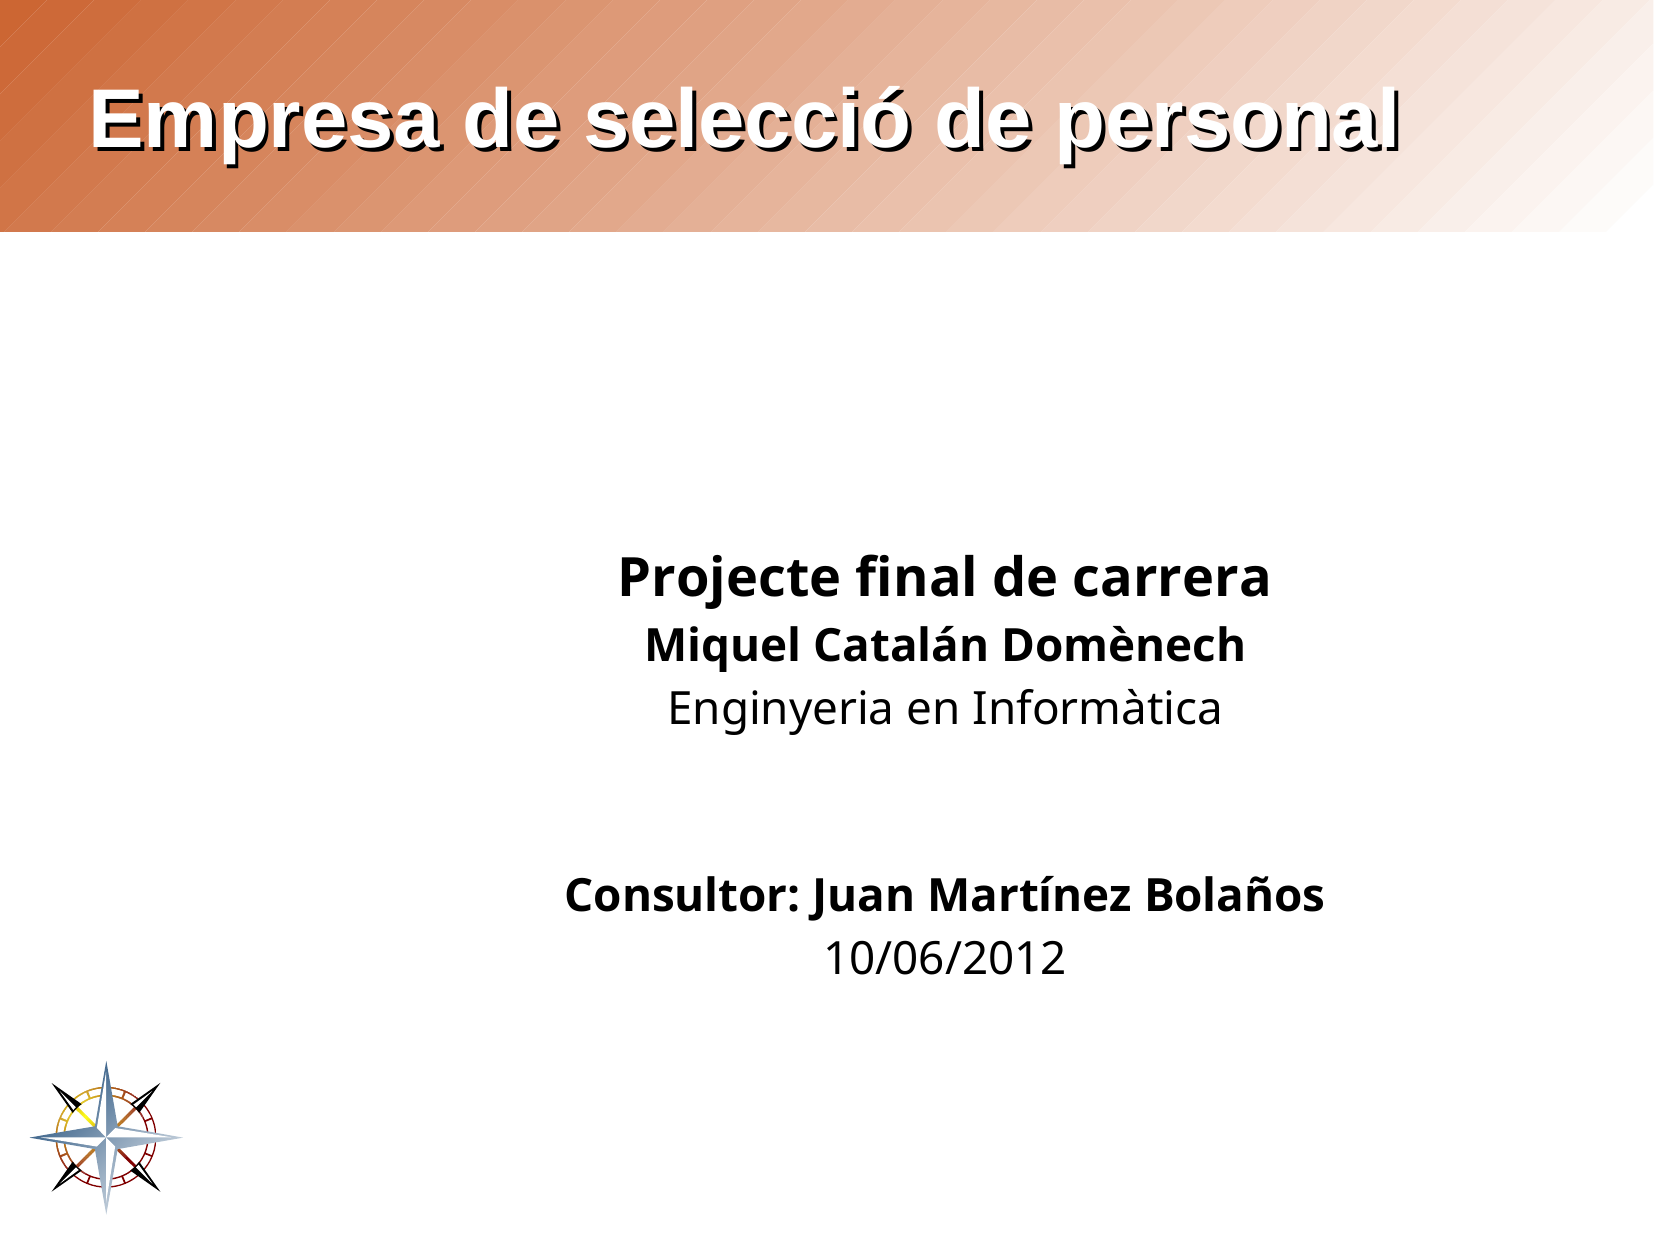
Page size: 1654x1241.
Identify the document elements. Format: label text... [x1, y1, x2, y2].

subtitle Projecte final de carrera Miquel Catalán Domènech Enginyeria en Informàtica Consultor: Juan Martínez Bolaños 10/06/2012 [258, 351, 1633, 1207]
title Empresa de selecció de personal [88, 0, 1625, 238]
